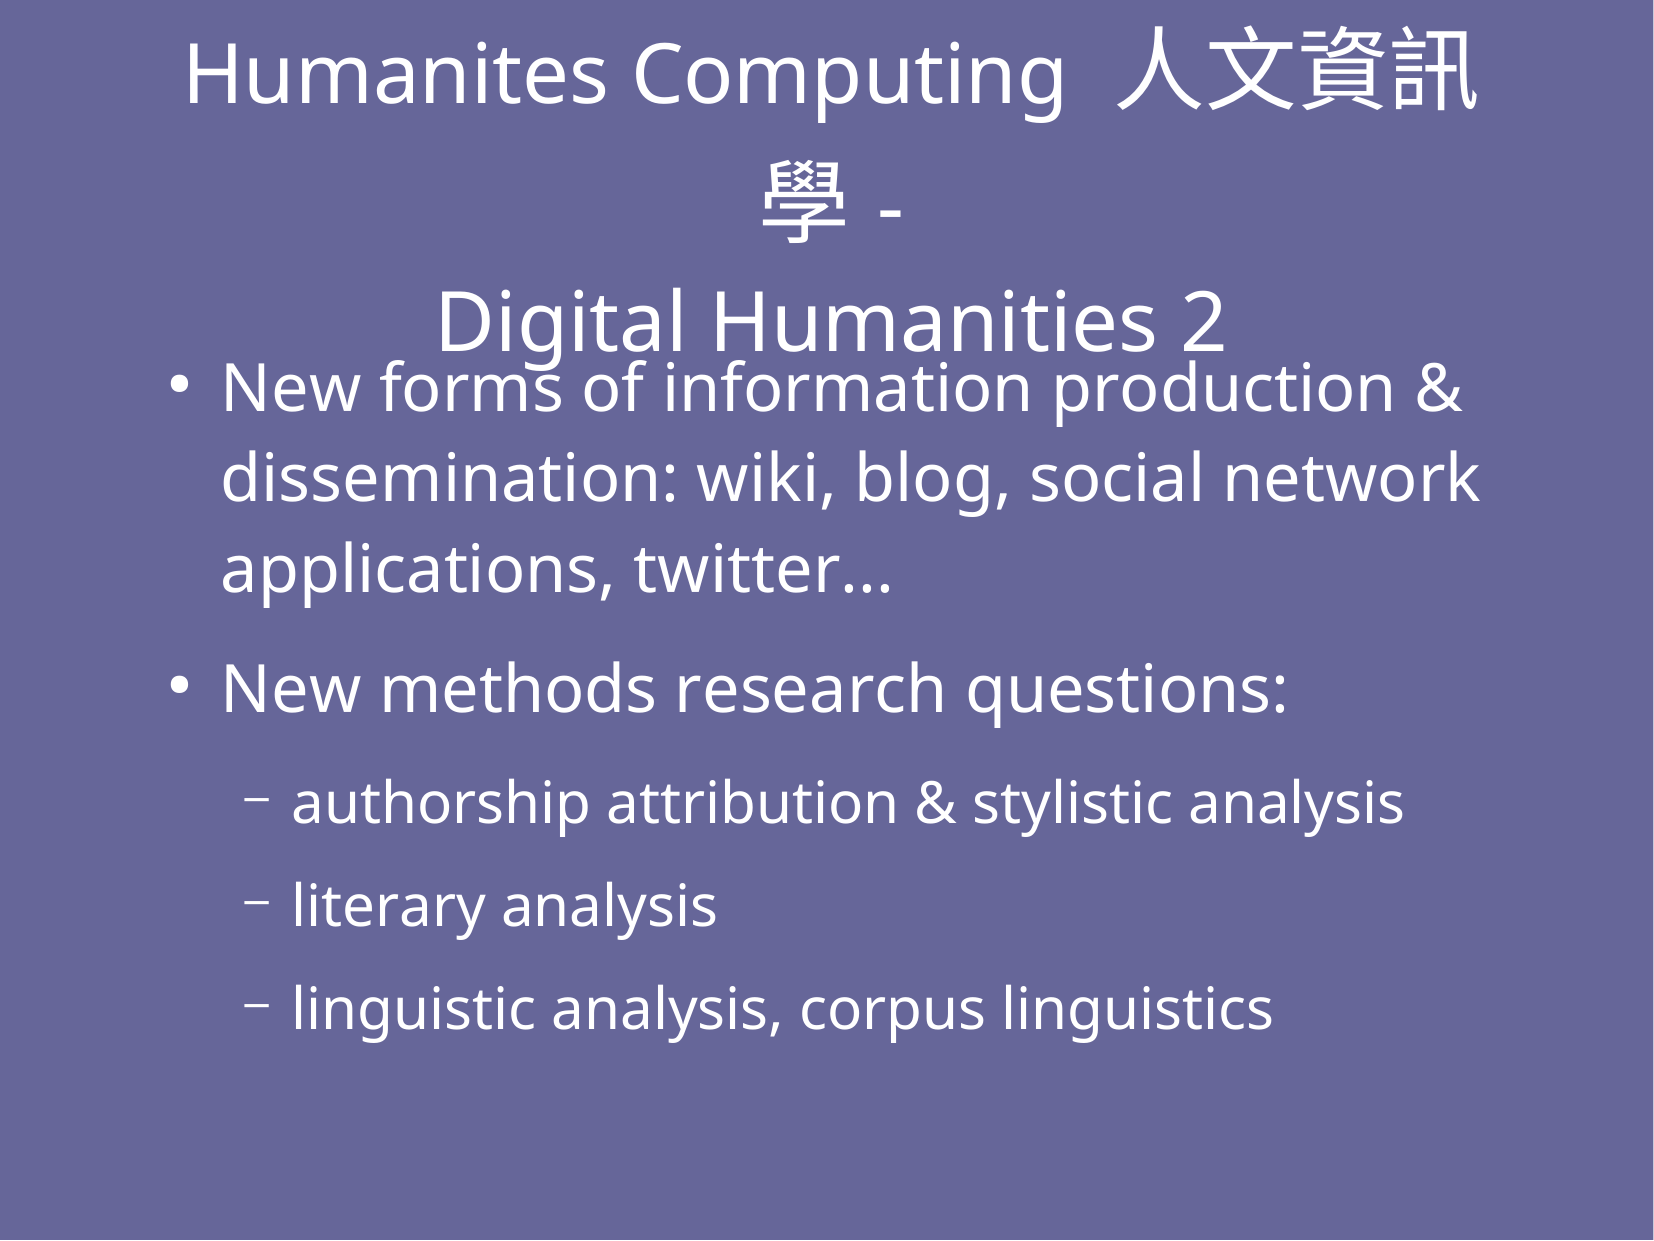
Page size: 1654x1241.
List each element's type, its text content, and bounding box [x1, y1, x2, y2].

list New forms of information production & dissemination: wiki, blog, social network applications, twitter... New methods research questions: authorship attribution & stylistic analysis literary analysis linguistic analysis, corpus linguistics [150, 339, 1563, 1122]
title Humanites Computing 人文資訊學- Digital Humanities 2 [125, 69, 1538, 304]
